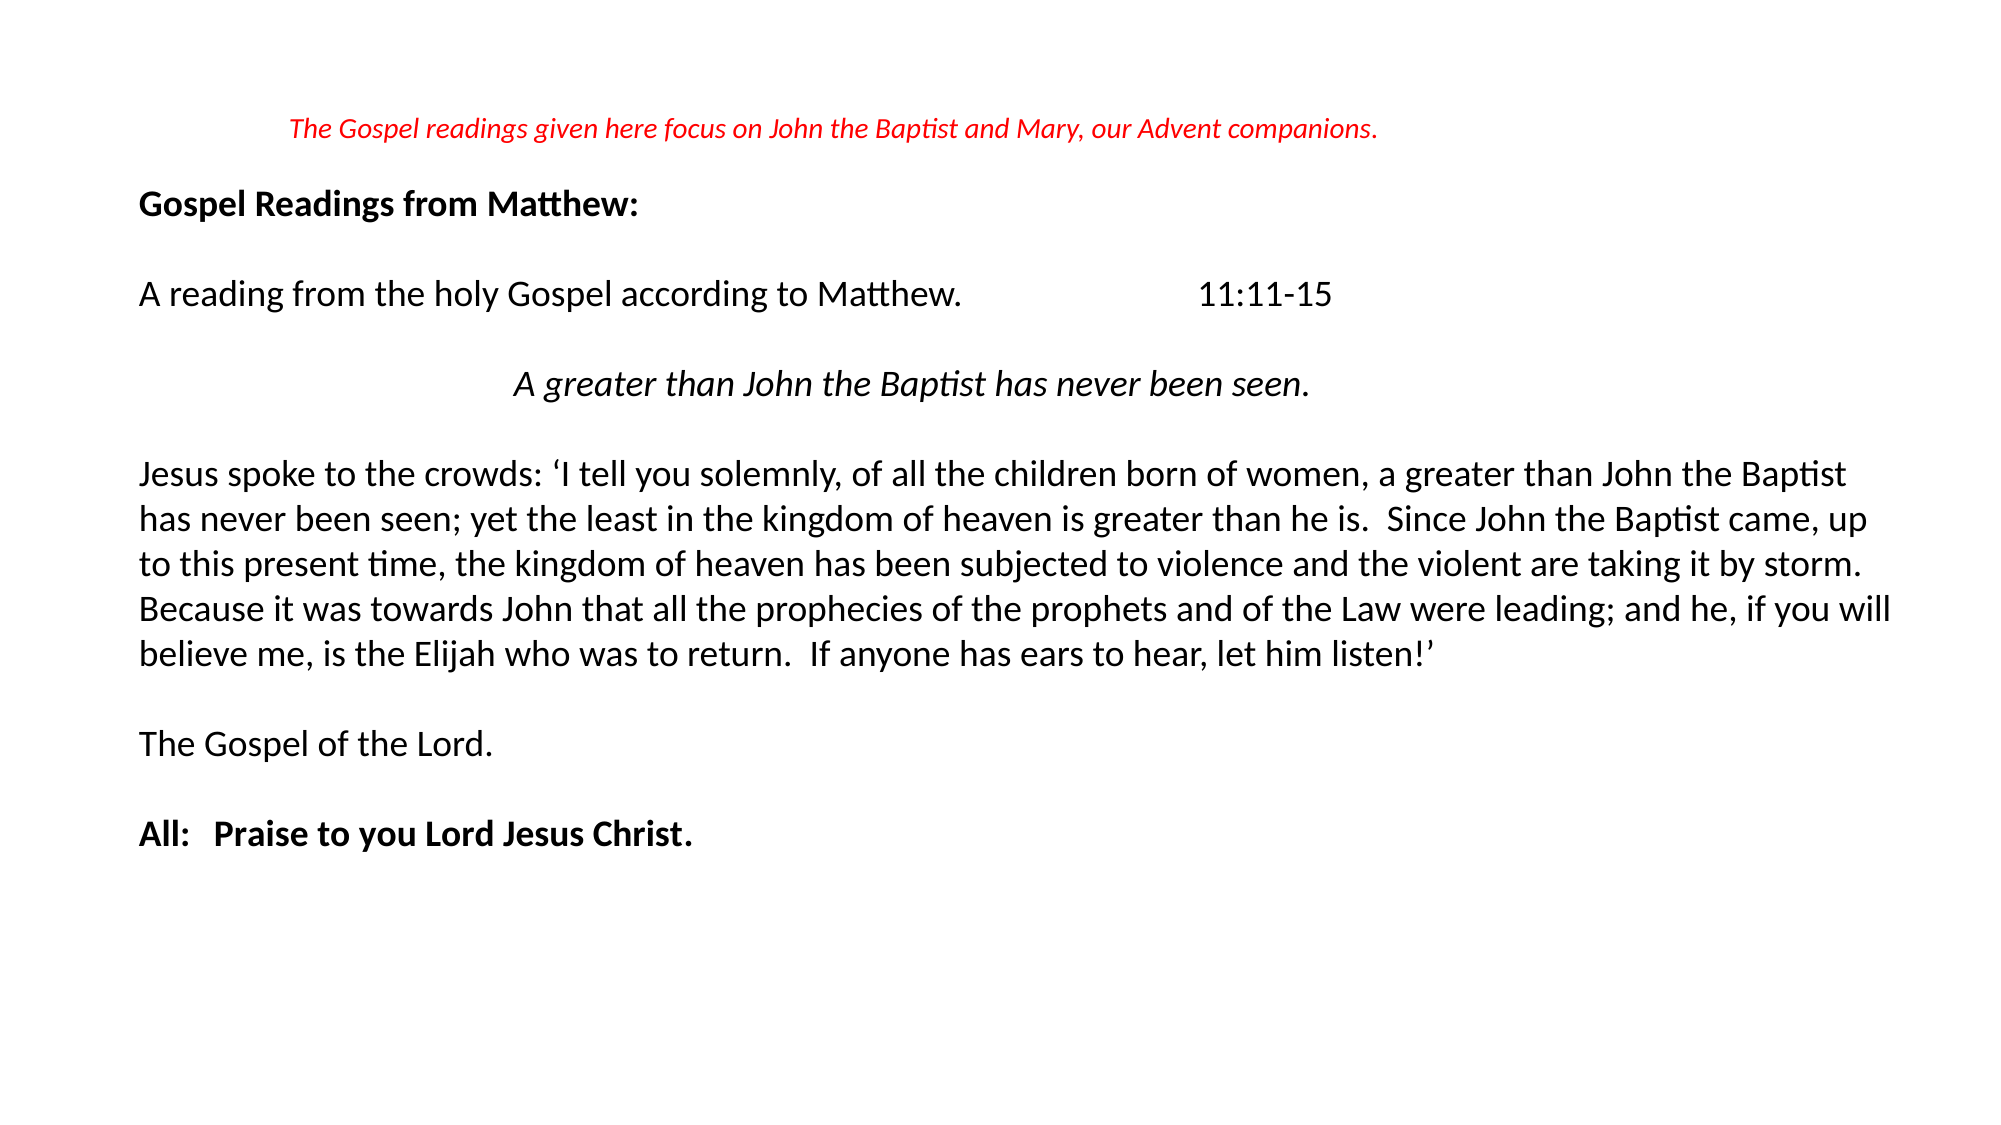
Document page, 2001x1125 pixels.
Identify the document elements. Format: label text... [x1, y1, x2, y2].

text_box The Gospel readings given here focus on John the Baptist and Mary, our Advent companions. Gospel Readings from Matthew: A reading from the holy Gospel according to Matthew. 11:11-15 A greater than John the Baptist has never been seen. Jesus spoke to the crowds: ‘I tell you solemnly, of all the children born of women, a greater than John the Baptist has never been seen; yet the least in the kingdom of heaven is greater than he is. Since John the Baptist came, up to this present time, the kingdom of heaven has been subjected to violence and the violent are taking it by storm. Because it was towards John that all the prophecies of the prophets and of the Law were leading; and he, if you will believe me, is the Elijah who was to return. If anyone has ears to hear, let him listen!’ The Gospel of the Lord. All: Praise to you Lord Jesus Christ. [123, 101, 1915, 935]
